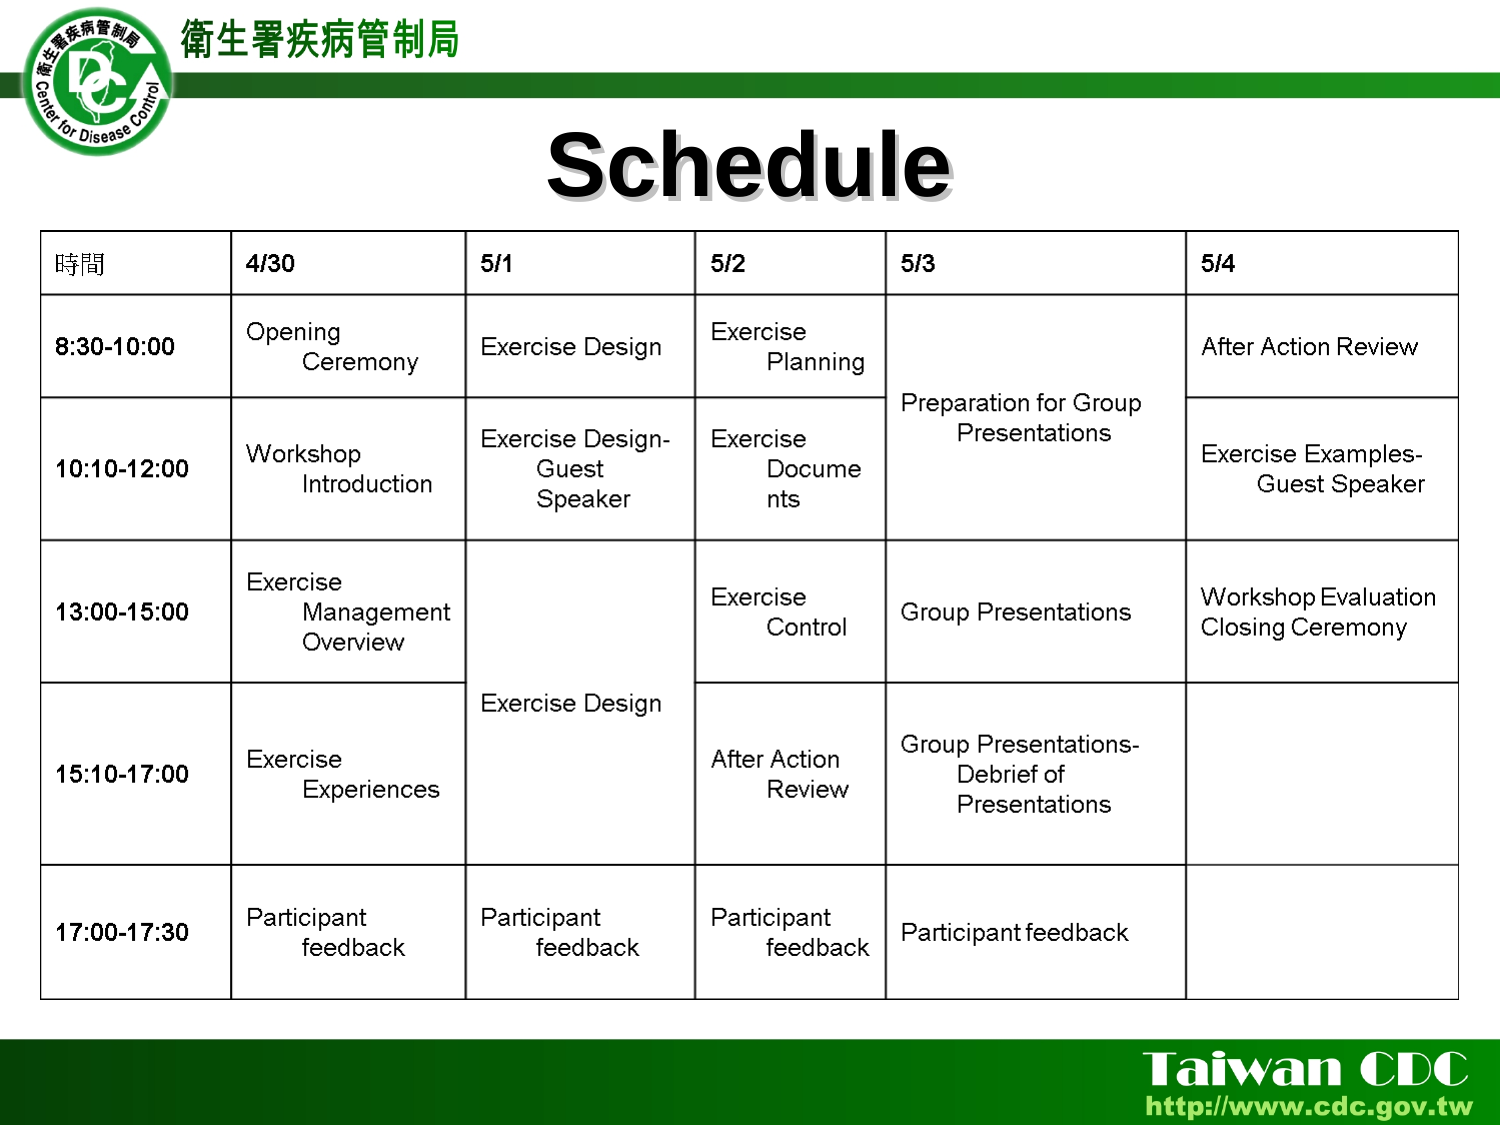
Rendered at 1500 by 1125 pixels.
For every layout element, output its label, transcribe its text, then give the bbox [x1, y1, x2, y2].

picture [40, 231, 1459, 1001]
title Schedule [112, 66, 1388, 230]
